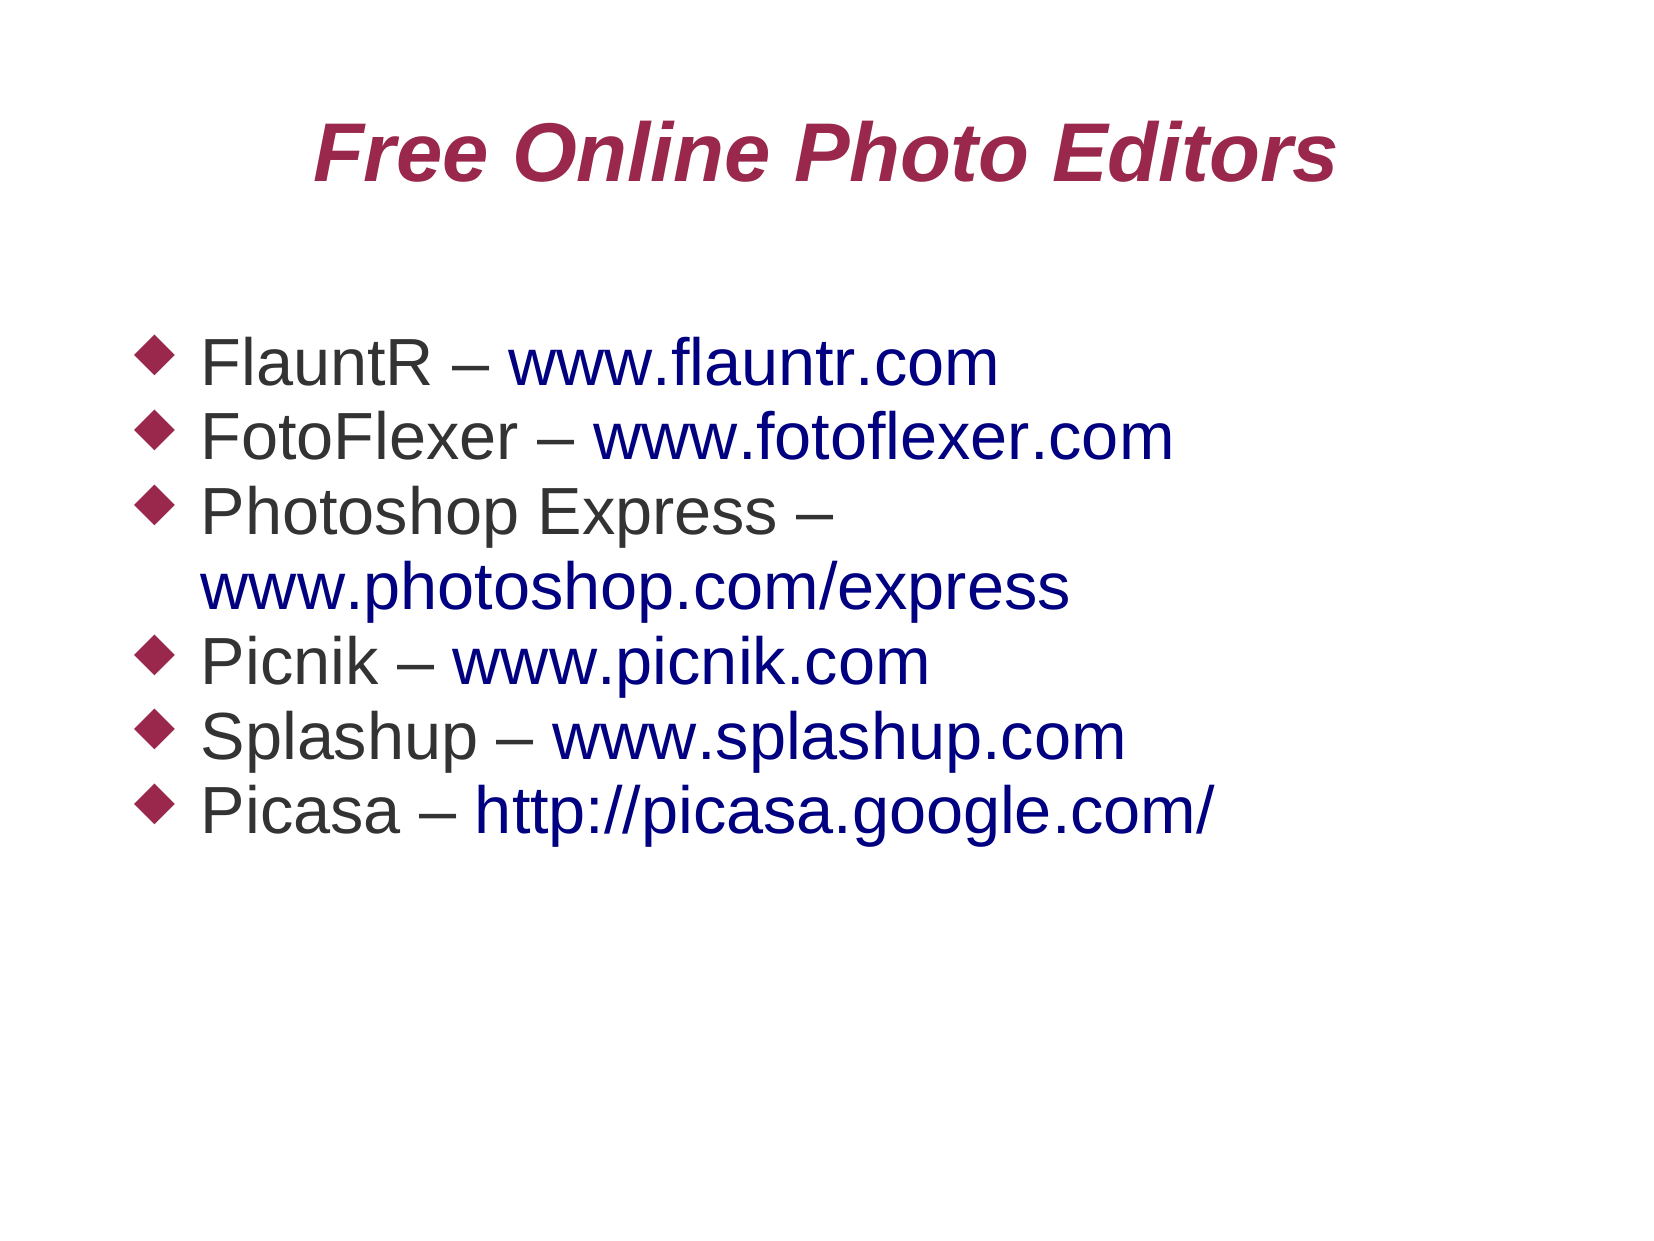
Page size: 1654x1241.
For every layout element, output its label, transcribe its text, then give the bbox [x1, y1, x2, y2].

title Free Online Photo Editors [82, 49, 1571, 257]
list FlauntR – www.flauntr.com FotoFlexer – www.fotoflexer.com Photoshop Express – www.photoshop.com/express Picnik – www.picnik.com Splashup – www.splashup.com Picasa – http://picasa.google.com/ [118, 324, 1571, 1004]
